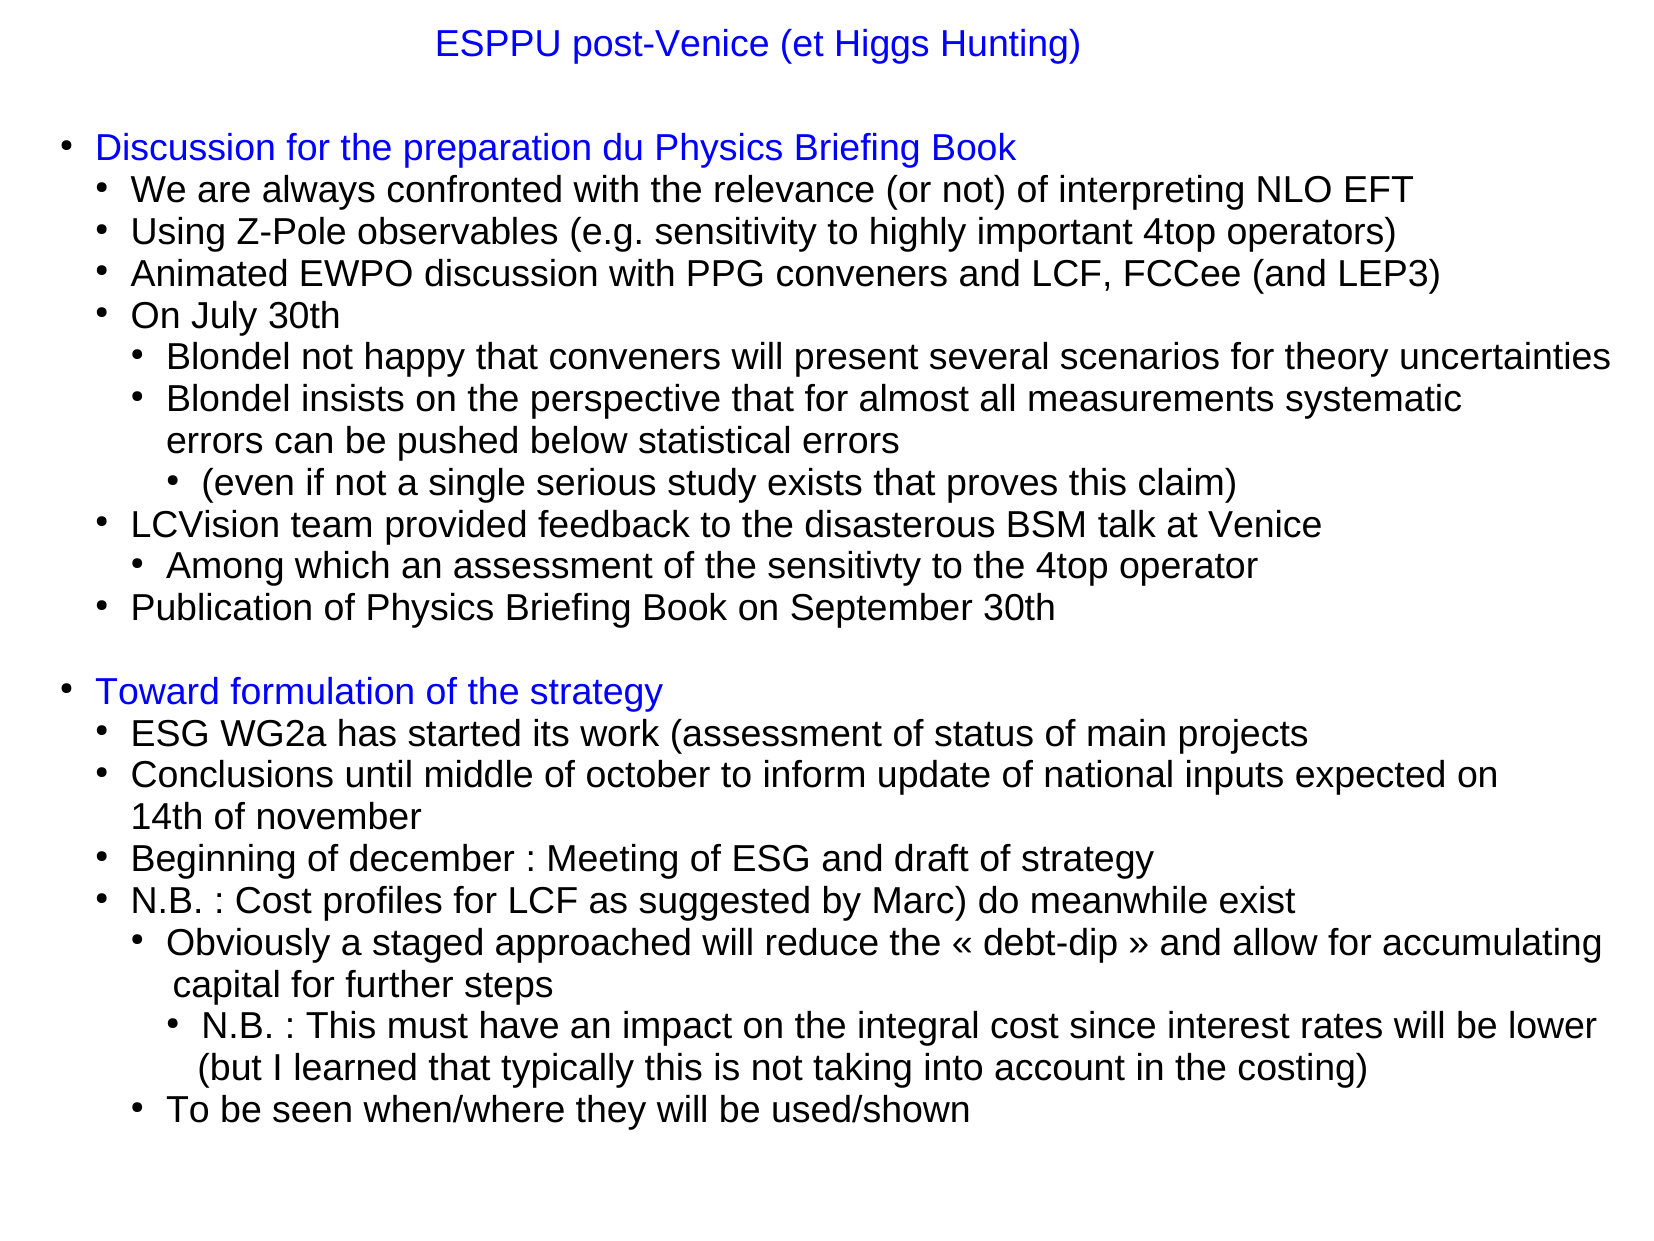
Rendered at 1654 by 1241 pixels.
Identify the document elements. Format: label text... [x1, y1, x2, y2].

text_box ESPPU post-Venice (et Higgs Hunting) [420, 13, 1411, 91]
text_box Discussion for the preparation du Physics Briefing Book We are always confronted with the relevance (or not) of interpreting NLO EFT Using Z-Pole observables (e.g. sensitivity to highly important 4top operators) Animated EWPO discussion with PPG conveners and LCF, FCCee (and LEP3) On July 30th Blondel not happy that conveners will present several scenarios for theory uncertainties Blondel insists on the perspective that for almost all measurements systematic errors can be pushed below statistical errors (even if not a single serious study exists that proves this claim) LCVision team provided feedback to the disasterous BSM talk at Venice Among which an assessment of the sensitivty to the 4top operator Publication of Physics Briefing Book on September 30th Toward formulation of the strategy ESG WG2a has started its work (assessment of status of main projects Conclusions until middle of october to inform update of national inputs expected on 14th of november Beginning of december : Meeting of ESG and draft of strategy N.B. : Cost profiles for LCF as suggested by Marc) do meanwhile exist Obviously a staged approached will reduce the « debt-dip » and allow for accumulating capital for further steps N.B. : This must have an impact on the integral cost since interest rates will be lower (but I learned that typically this is not taking into account in the costing) To be seen when/where they will be used/shown [45, 120, 1630, 1182]
